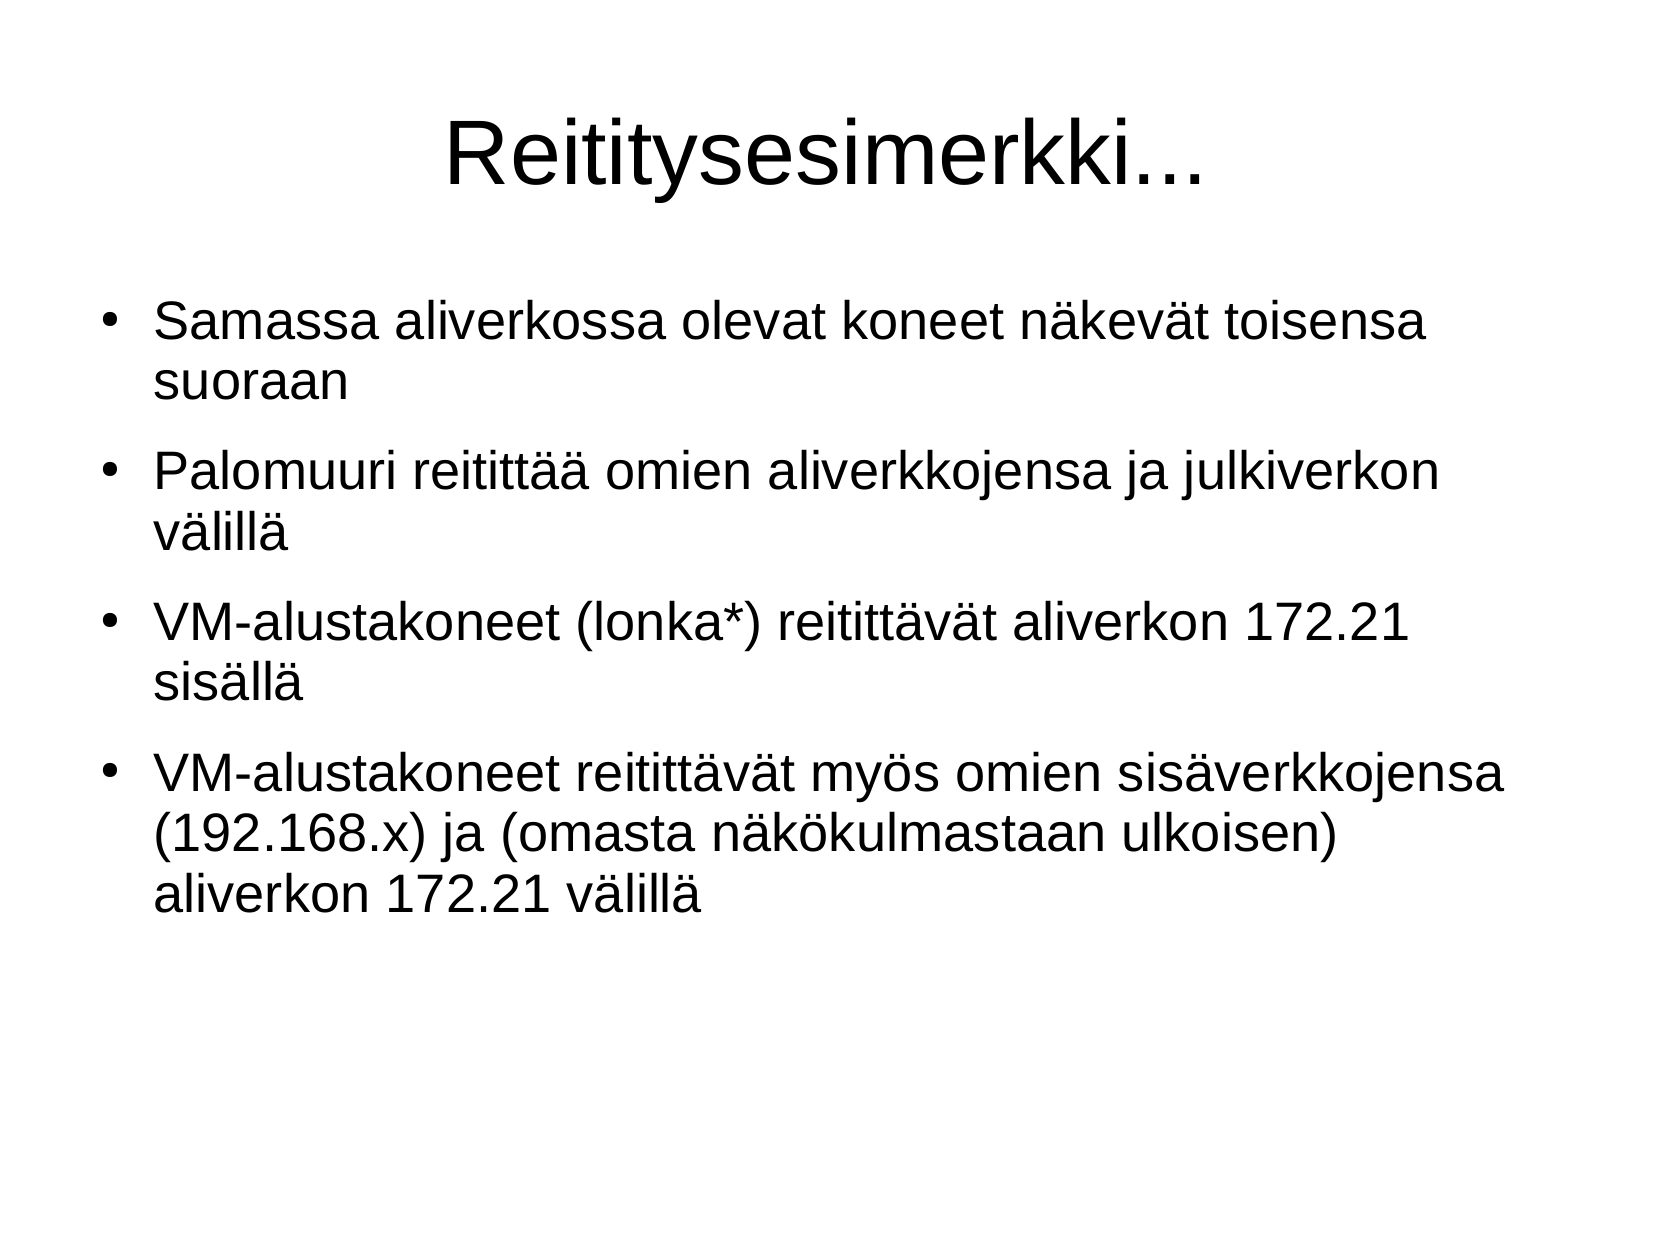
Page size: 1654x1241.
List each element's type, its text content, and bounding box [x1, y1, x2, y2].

list Samassa aliverkossa olevat koneet näkevät toisensa suoraan Palomuuri reitittää omien aliverkkojensa ja julkiverkon välillä VM-alustakoneet (lonka*) reitittävät aliverkon 172.21 sisällä VM-alustakoneet reitittävät myös omien sisäverkkojensa (192.168.x) ja (omasta näkökulmastaan ulkoisen) aliverkon 172.21 välillä [82, 290, 1571, 1010]
title Reititysesimerkki... [82, 49, 1571, 257]
